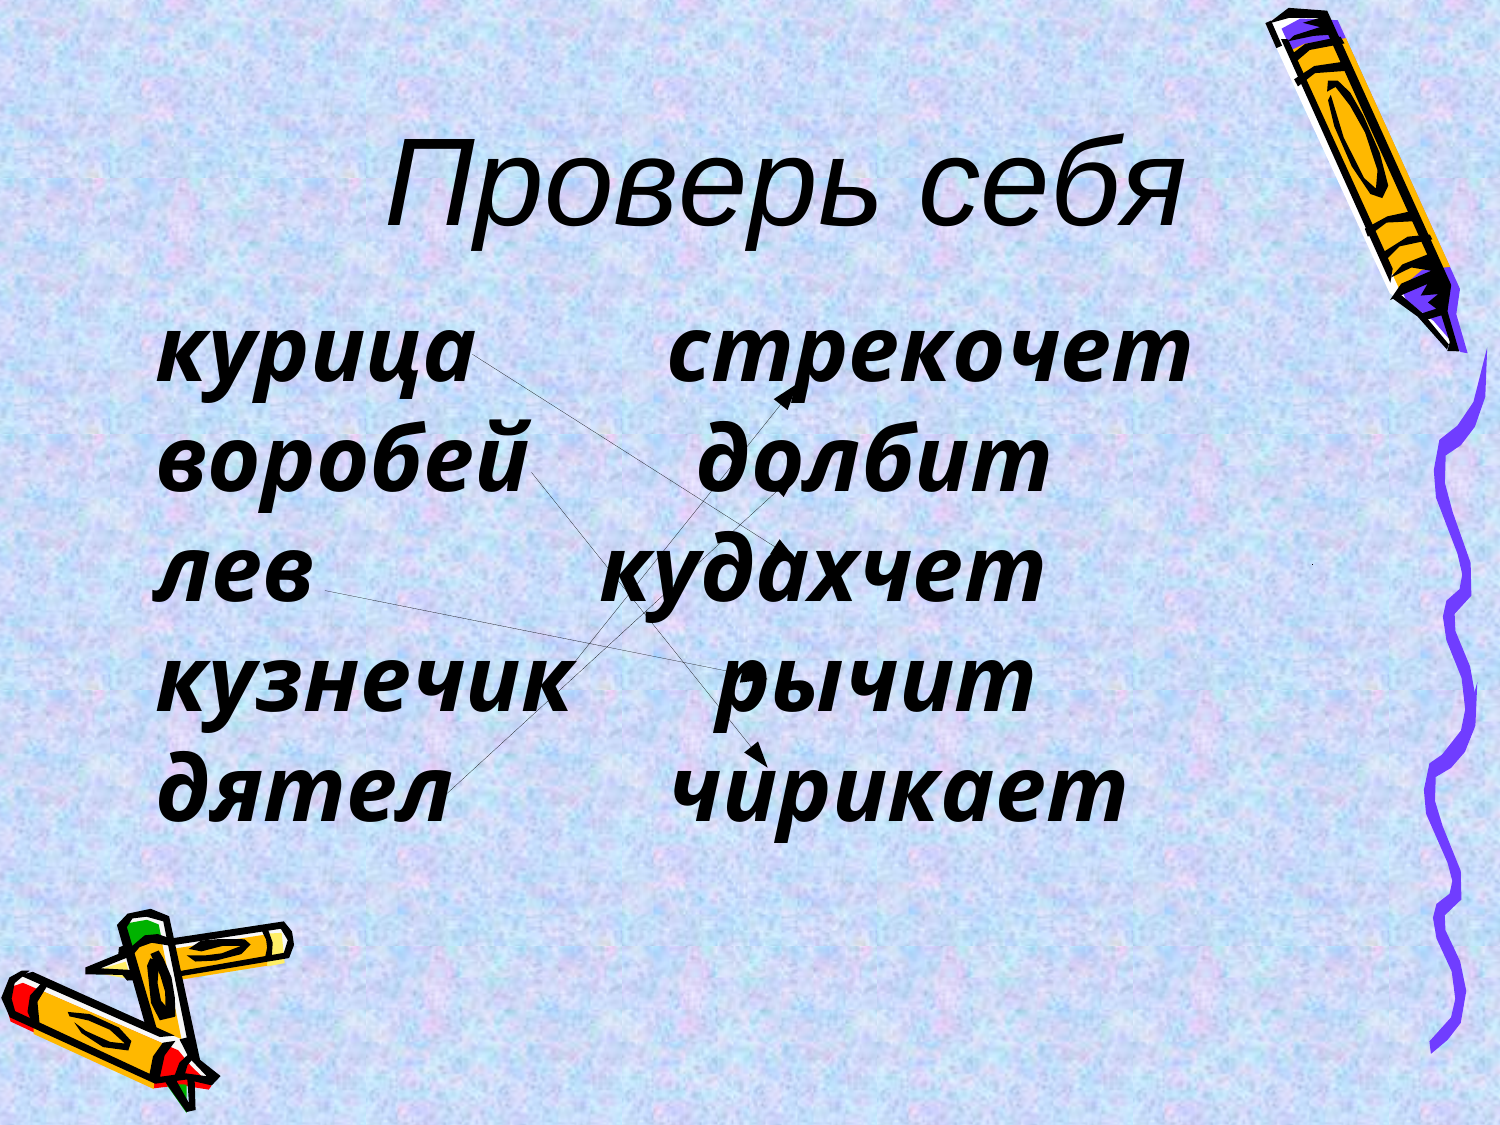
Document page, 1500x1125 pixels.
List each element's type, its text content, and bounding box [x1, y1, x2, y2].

text_box Проверь себя [234, 46, 1339, 258]
text_box курица стрекочет воробей долбит лев кудахчет кузнечик рычит дятел чирикает [140, 282, 1313, 848]
picture [0, 0, 1500, 1125]
